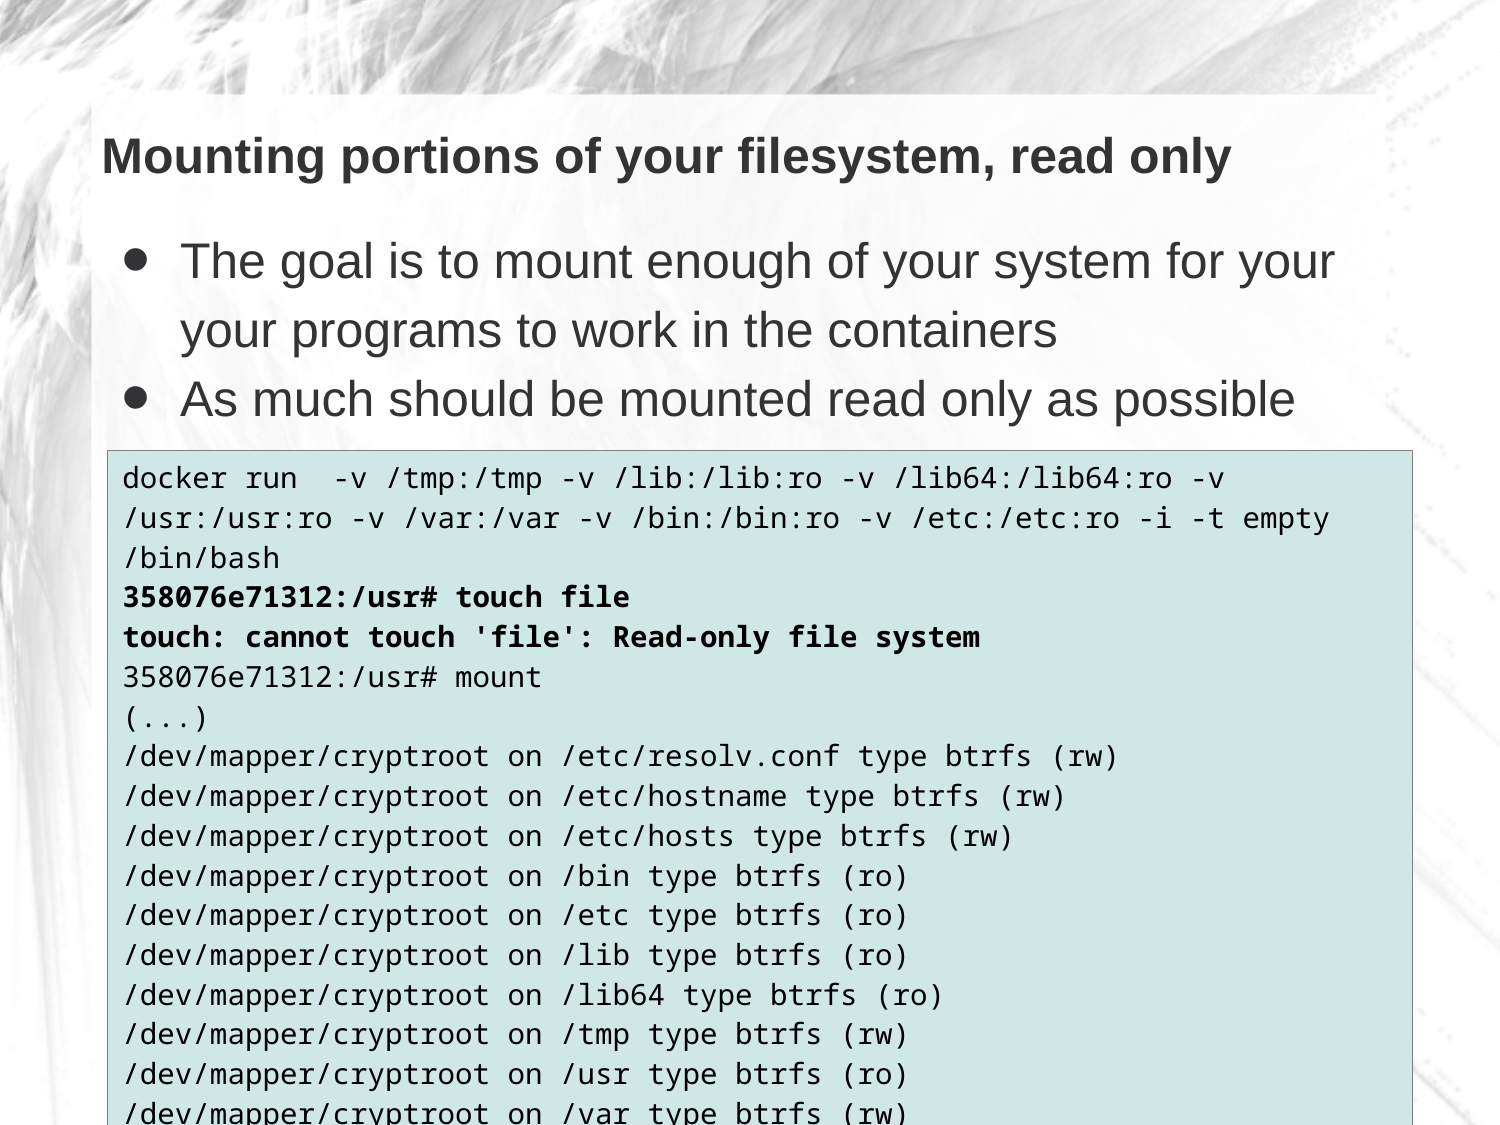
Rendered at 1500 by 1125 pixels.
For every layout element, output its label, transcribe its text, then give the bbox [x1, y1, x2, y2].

title Mounting portions of your filesystem, read only [61, 108, 1412, 205]
picture [0, 0, 1500, 1125]
list The goal is to mount enough of your system for your your programs to work in the containers As much should be mounted read only as possible [90, 204, 1393, 610]
text_box docker run -v /tmp:/tmp -v /lib:/lib:ro -v /lib64:/lib64:ro -v /usr:/usr:ro -v /var:/var -v /bin:/bin:ro -v /etc:/etc:ro -i -t empty /bin/bash 358076e71312:/usr# touch file touch: cannot touch 'file': Read-only file system 358076e71312:/usr# mount (...) /dev/mapper/cryptroot on /etc/resolv.conf type btrfs (rw) /dev/mapper/cryptroot on /etc/hostname type btrfs (rw) /dev/mapper/cryptroot on /etc/hosts type btrfs (rw) /dev/mapper/cryptroot on /bin type btrfs (ro) /dev/mapper/cryptroot on /etc type btrfs (ro) /dev/mapper/cryptroot on /lib type btrfs (ro) /dev/mapper/cryptroot on /lib64 type btrfs (ro) /dev/mapper/cryptroot on /tmp type btrfs (rw) /dev/mapper/cryptroot on /usr type btrfs (ro) /dev/mapper/cryptroot on /var type btrfs (rw) [107, 450, 1413, 1080]
